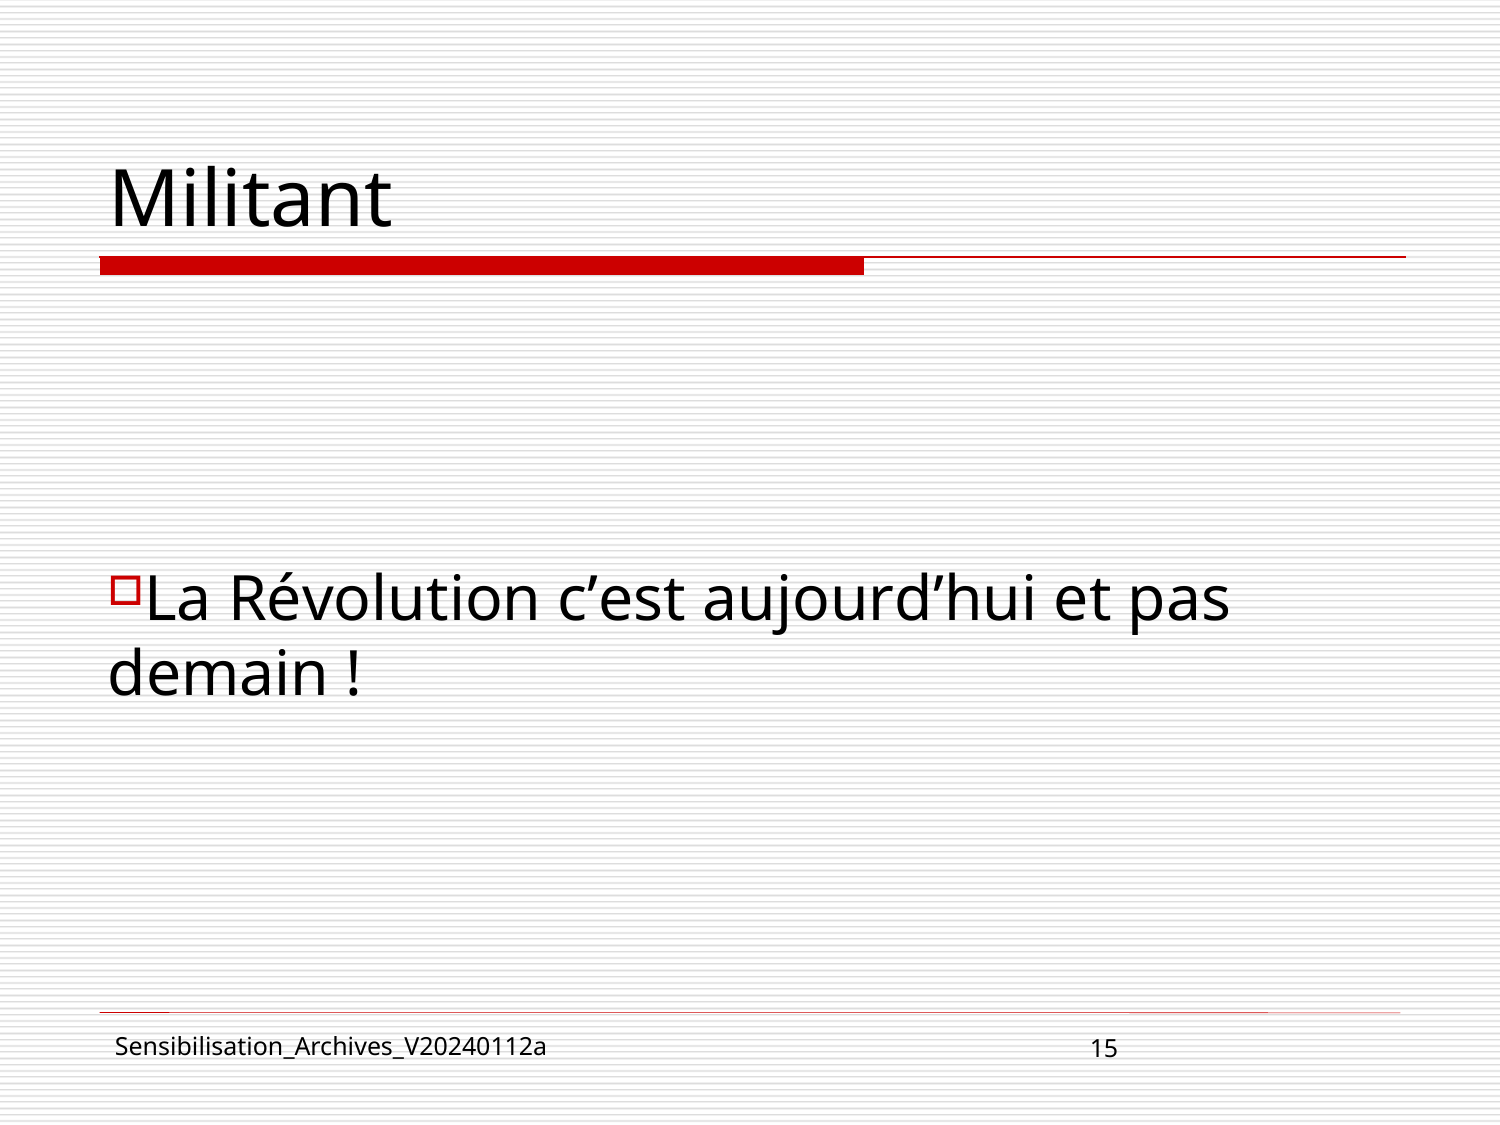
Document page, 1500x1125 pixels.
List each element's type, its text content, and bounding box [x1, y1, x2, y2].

title Militant [94, 50, 1407, 250]
picture [0, 0, 1500, 1125]
text_box Sensibilisation_Archives_V20240112a [100, 1023, 989, 1101]
list La Révolution c’est aujourd’hui et pas demain ! [92, 550, 1406, 988]
text_box 33 [1074, 1024, 1400, 1103]
